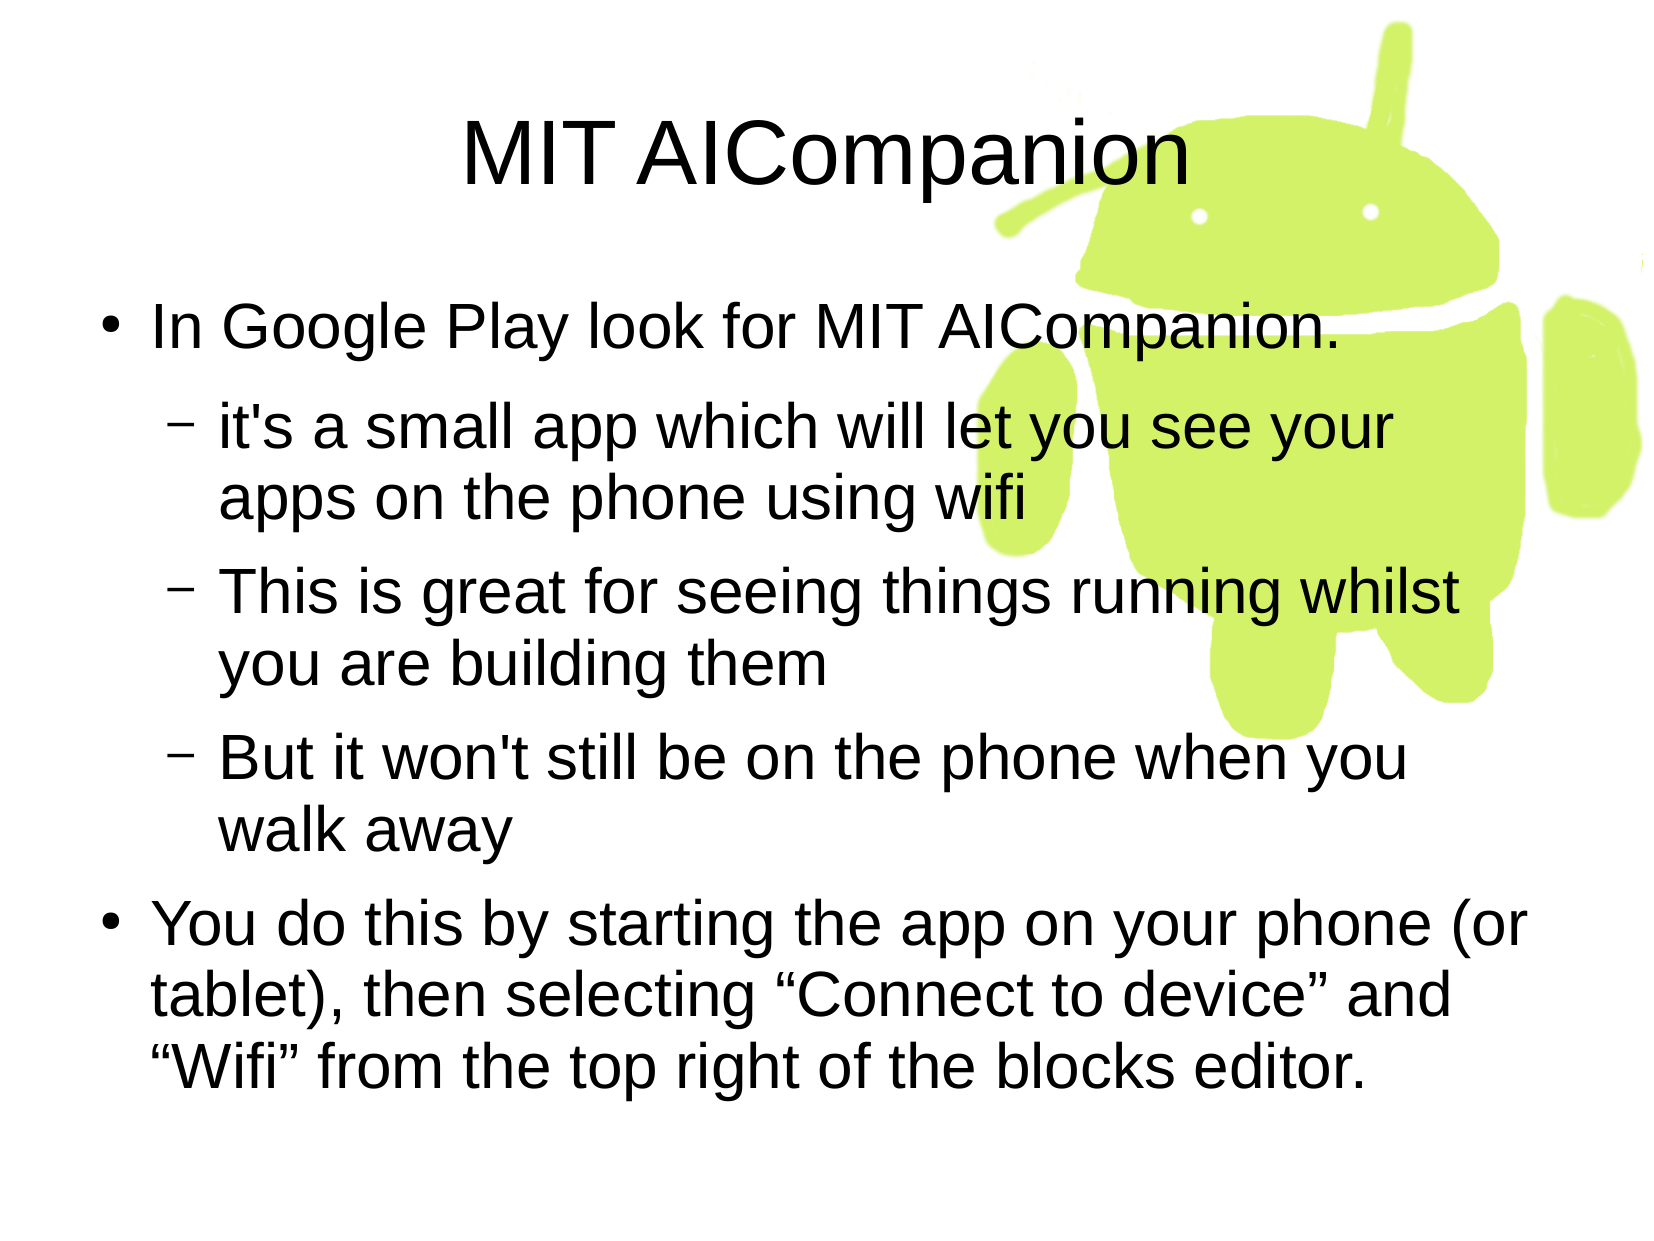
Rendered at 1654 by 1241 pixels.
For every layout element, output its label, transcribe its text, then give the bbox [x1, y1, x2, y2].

list In Google Play look for MIT AICompanion. it's a small app which will let you see your apps on the phone using wifi This is great for seeing things running whilst you are building them But it won't still be on the phone when you walk away You do this by starting the app on your phone (or tablet), then selecting “Connect to device” and “Wifi” from the top right of the blocks editor. [82, 290, 1538, 1111]
picture [960, 0, 1643, 751]
title MIT AICompanion [82, 49, 1571, 257]
